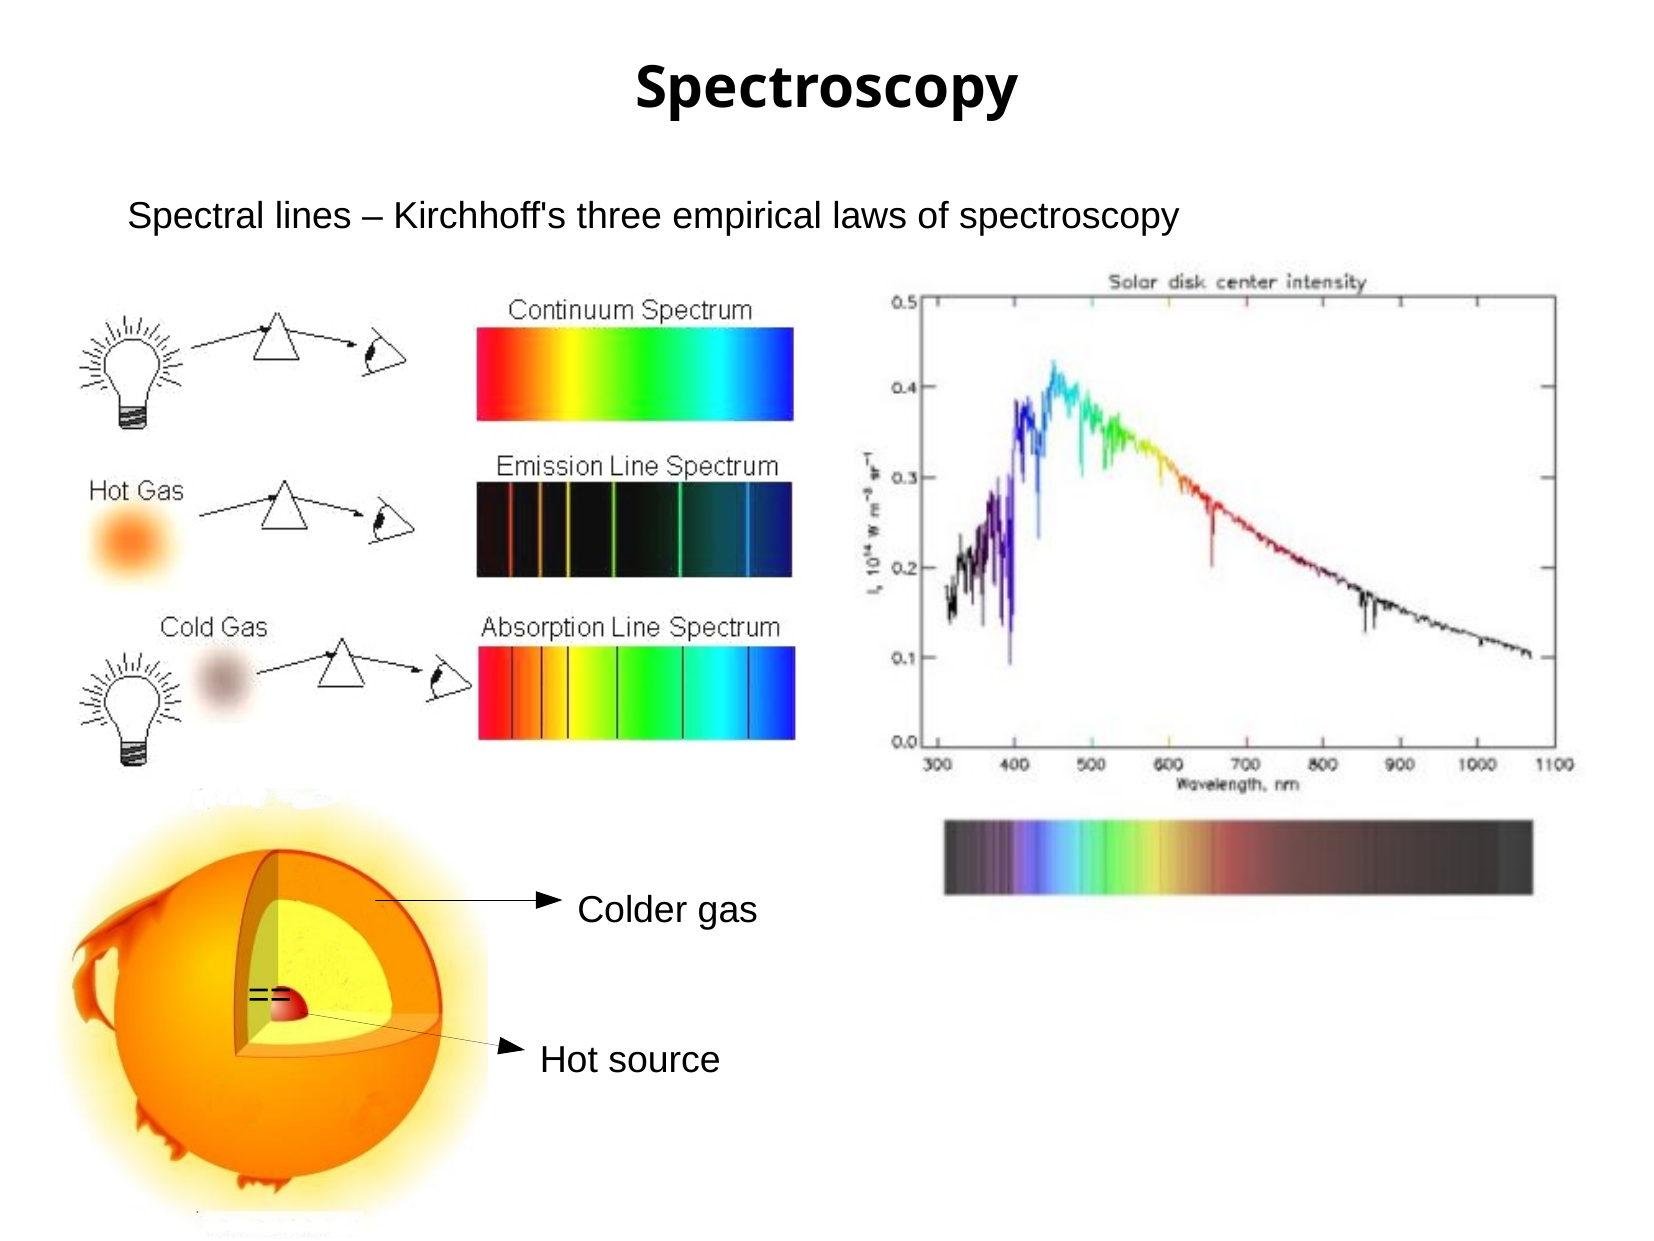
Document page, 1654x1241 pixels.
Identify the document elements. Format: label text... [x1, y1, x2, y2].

picture [37, 244, 1593, 1239]
text_box Hot source [525, 1030, 863, 1088]
text_box Colder gas [562, 880, 901, 938]
text_box Spectroscopy [0, 37, 1654, 121]
text_box Spectral lines – Kirchhoff's three empirical laws of spectroscopy [112, 187, 1538, 280]
